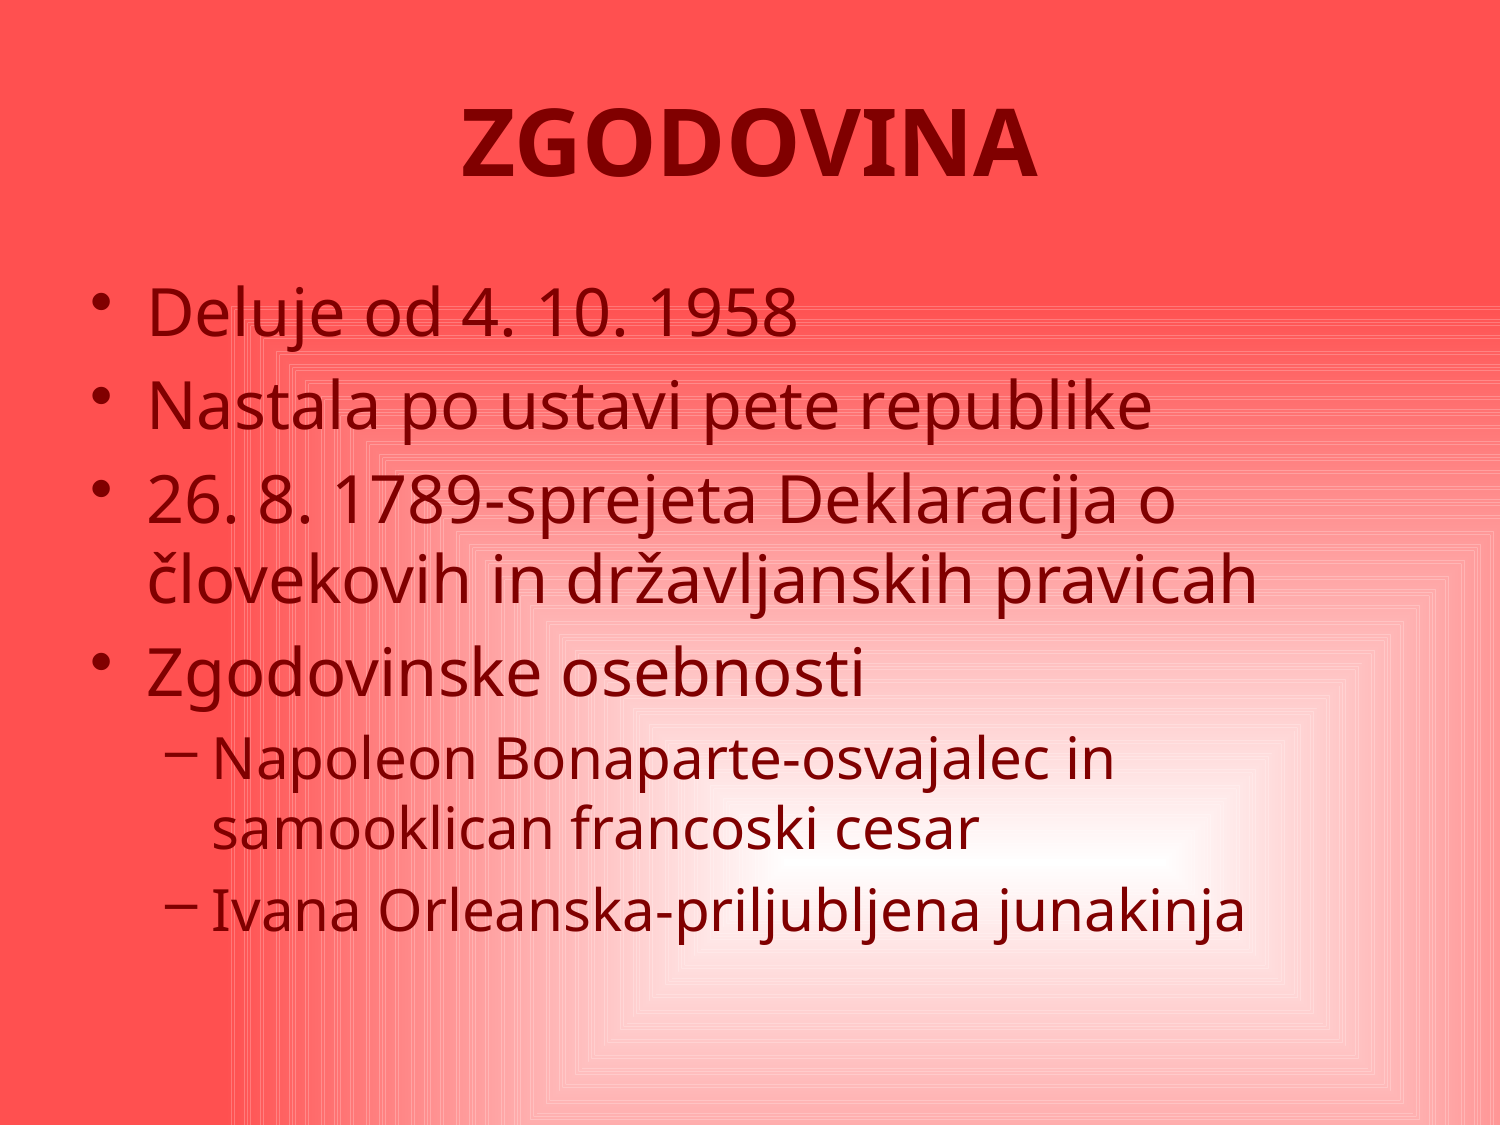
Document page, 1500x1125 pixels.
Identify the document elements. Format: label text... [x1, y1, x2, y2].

title ZGODOVINA [75, 45, 1425, 233]
list Deluje od 4. 10. 1958 Nastala po ustavi pete republike 26. 8. 1789-sprejeta Deklaracija o človekovih in državljanskih pravicah Zgodovinske osebnosti Napoleon Bonaparte-osvajalec in samooklican francoski cesar Ivana Orleanska-priljubljena junakinja [75, 262, 1425, 1005]
